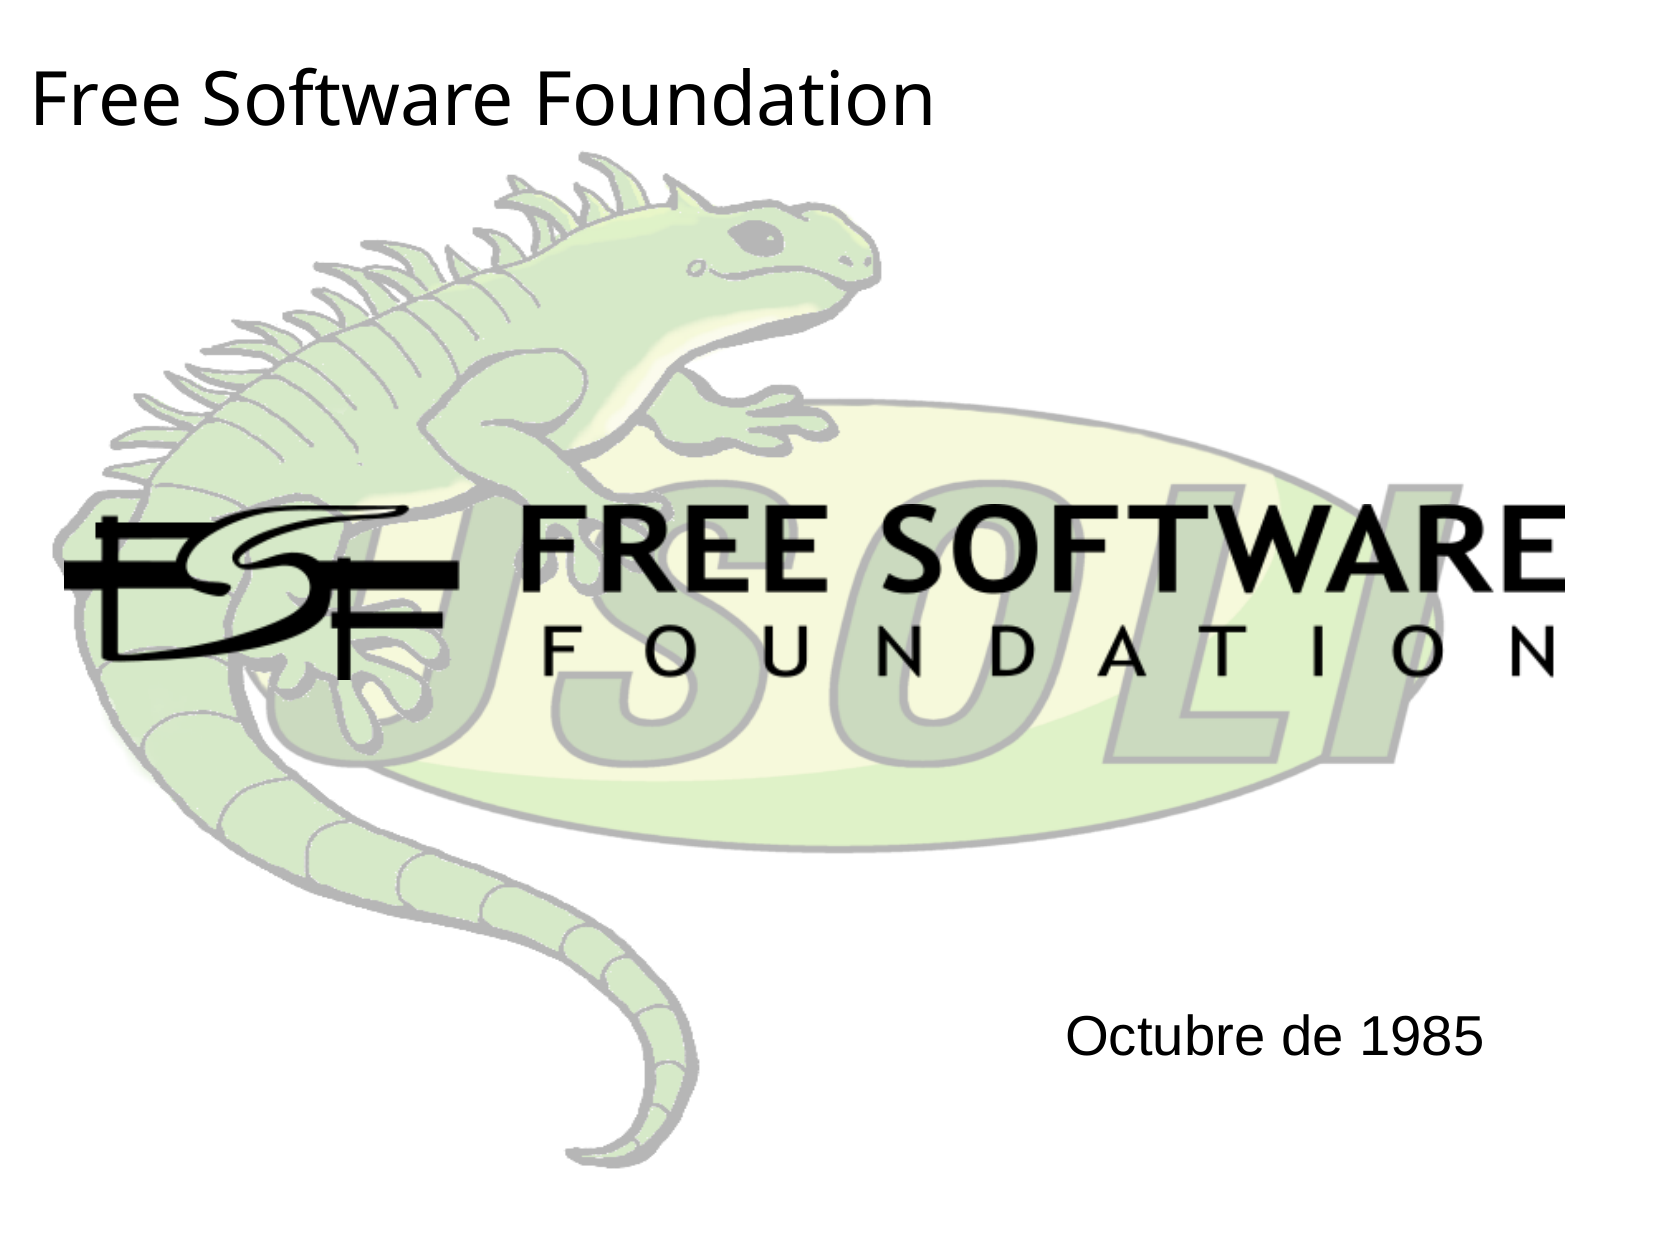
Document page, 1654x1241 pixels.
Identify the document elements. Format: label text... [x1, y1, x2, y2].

text_box Free Software Foundation [29, 57, 1116, 207]
text_box Octubre de 1985 [984, 1003, 1565, 1069]
picture [0, 0, 1654, 1241]
